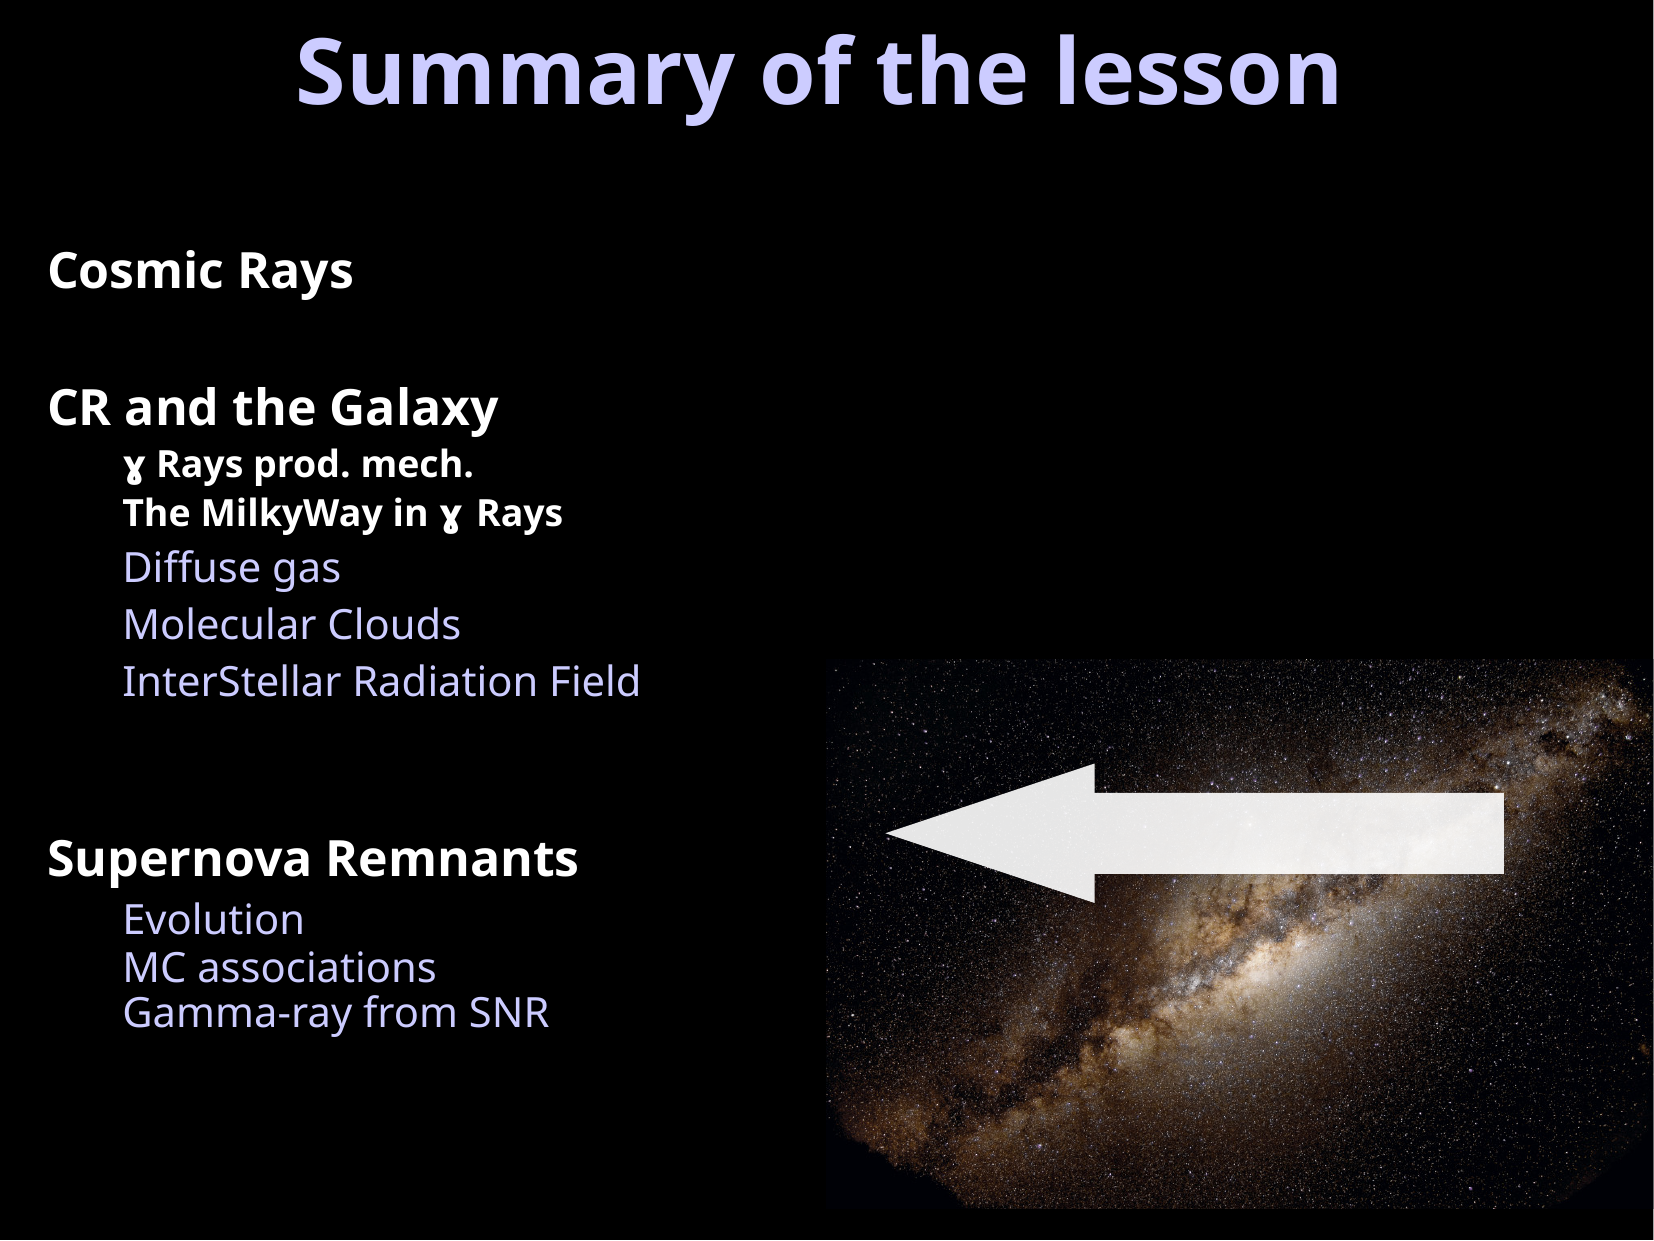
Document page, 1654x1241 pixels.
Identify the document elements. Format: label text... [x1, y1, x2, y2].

title Summary of the lesson [83, 0, 1557, 139]
picture [826, 659, 1654, 1209]
text_box Cosmic Rays CR and the Galaxy ɣ Rays prod. mech. The MilkyWay in ɣ Rays Diffuse gas Molecular Clouds InterStellar Radiation Field Supernova Remnants Evolution MC associations Gamma-ray from SNR [32, 227, 1270, 1100]
